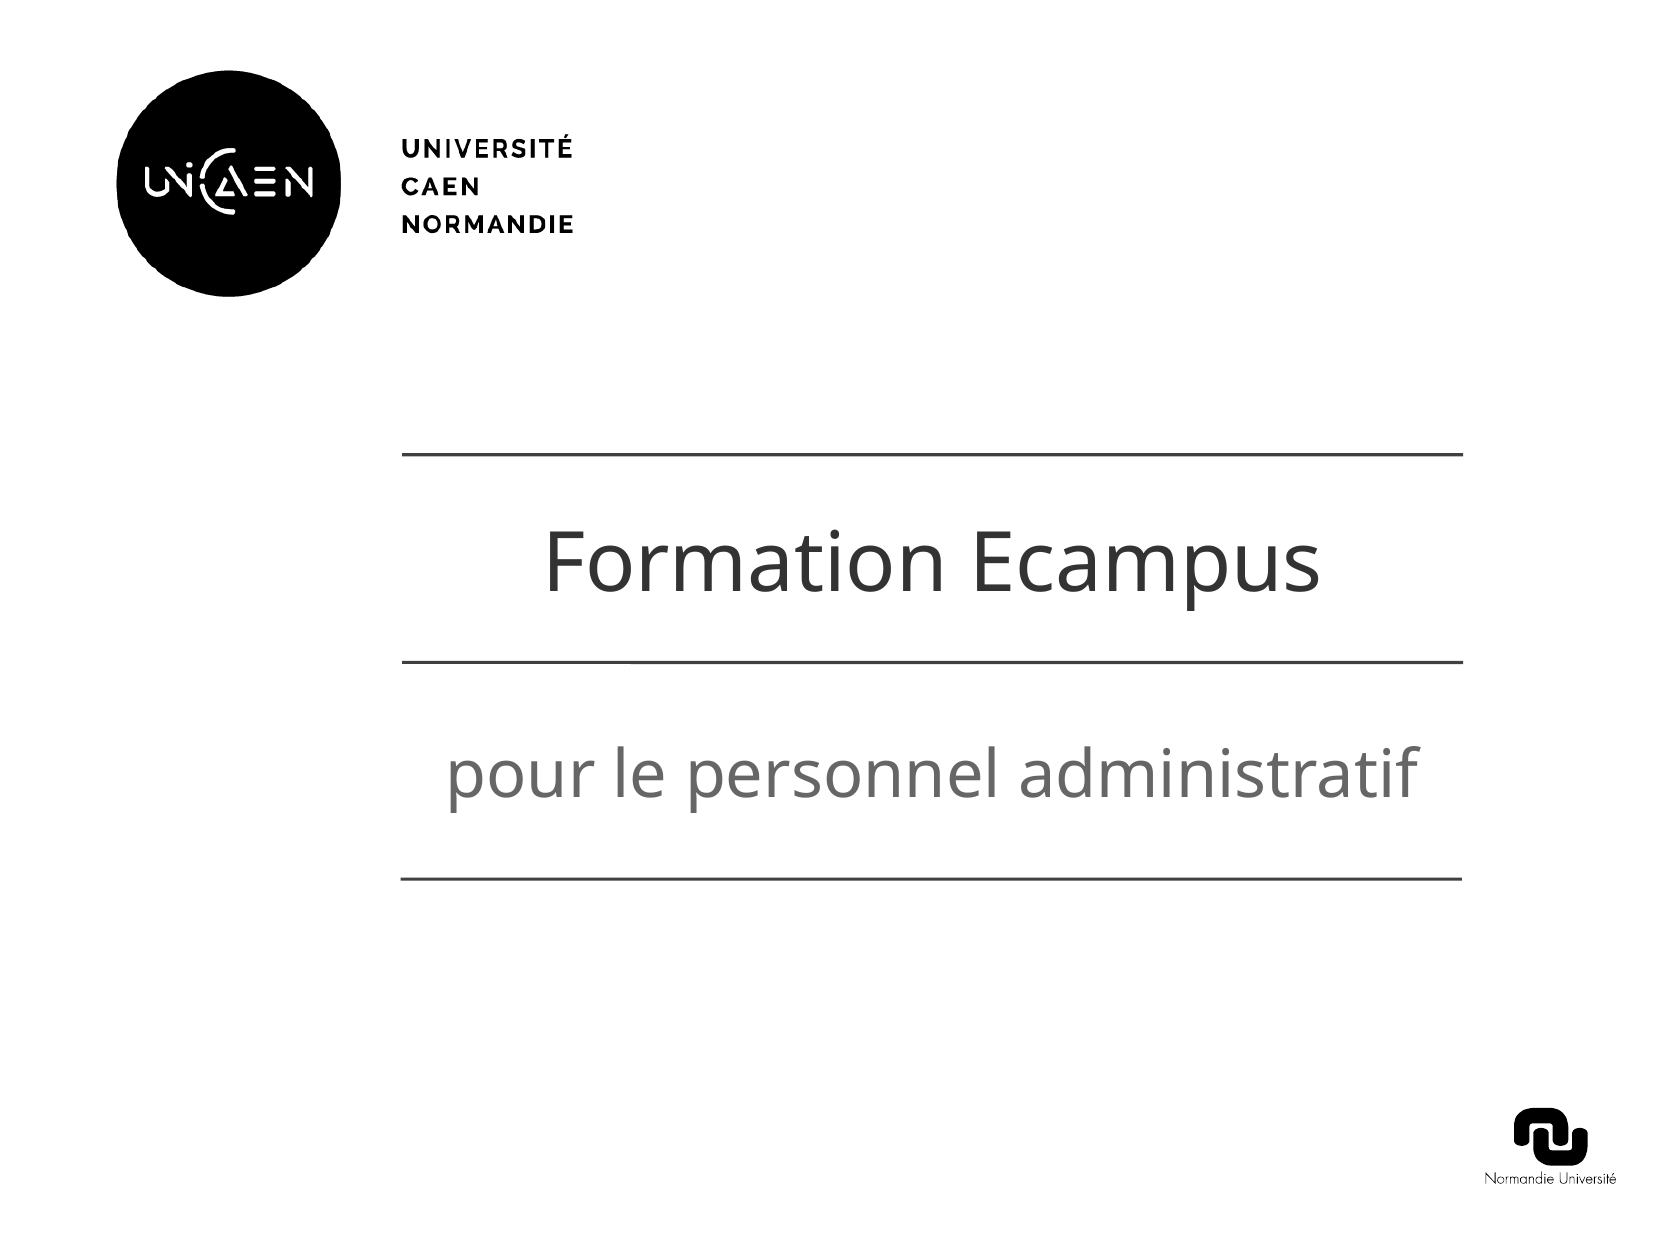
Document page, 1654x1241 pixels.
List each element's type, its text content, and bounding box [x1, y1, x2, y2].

picture [69, 20, 351, 347]
title Formation Ecampus [402, 482, 1464, 637]
picture [383, 20, 592, 347]
subtitle pour le personnel administratif [402, 681, 1464, 863]
